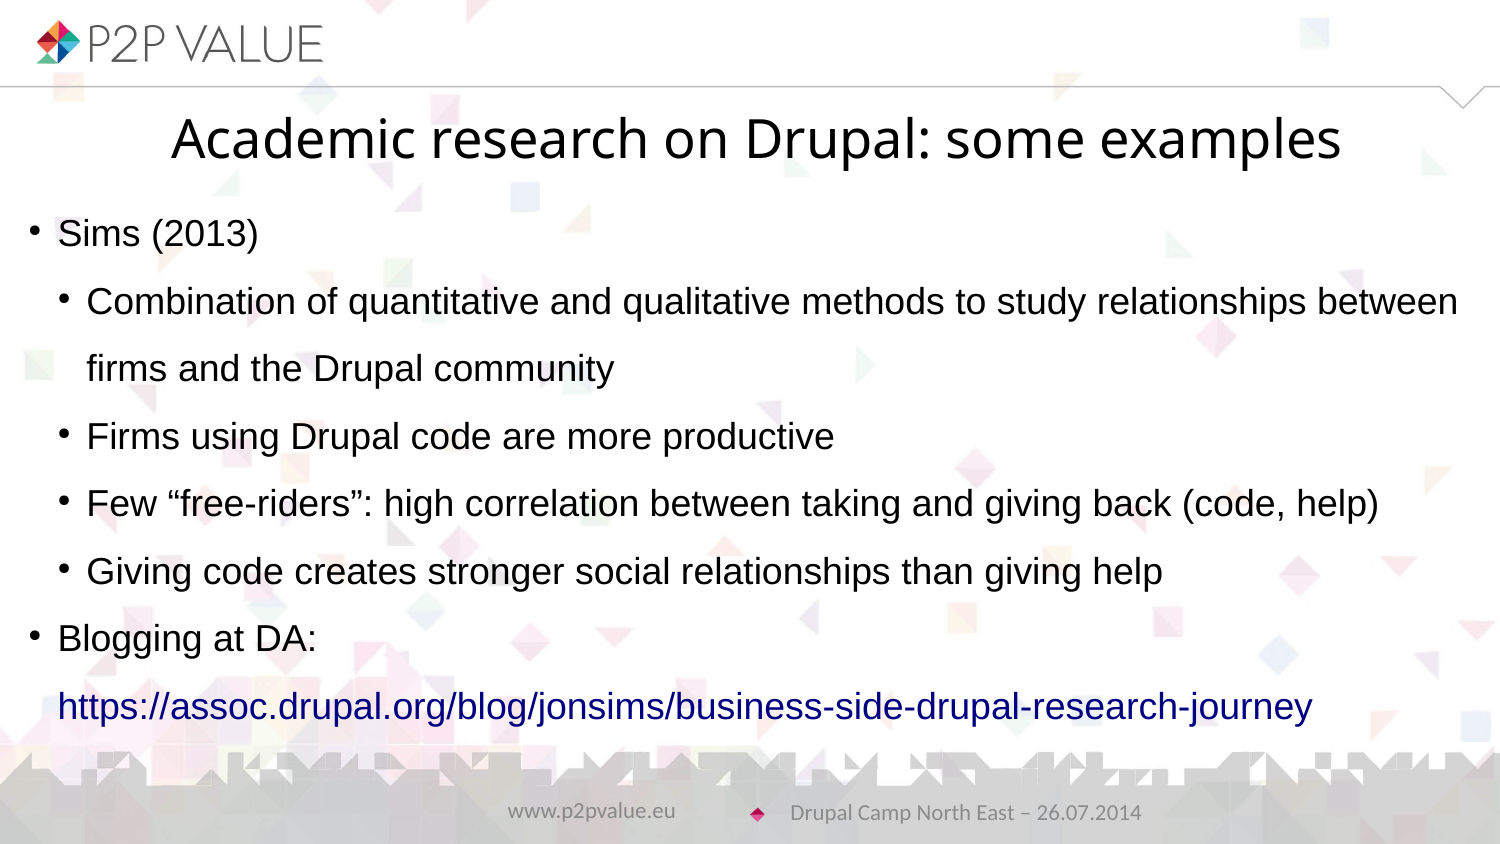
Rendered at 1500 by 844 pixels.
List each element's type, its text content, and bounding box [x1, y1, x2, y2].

title Academic research on Drupal: some examples [60, 92, 1456, 181]
subtitle Sims (2013) Combination of quantitative and qualitative methods to study relationships between firms and the Drupal community Firms using Drupal code are more productive Few “free-riders”: high correlation between taking and giving back (code, help) Giving code creates stronger social relationships than giving help Blogging at DA: https://assoc.drupal.org/blog/jonsims/business-side-drupal-research-journey [15, 180, 1496, 736]
text_box Drupal Camp North East – 26.07.2014 [777, 788, 1470, 834]
picture [0, 0, 1500, 844]
text_box www.p2pvalue.eu [501, 789, 720, 829]
